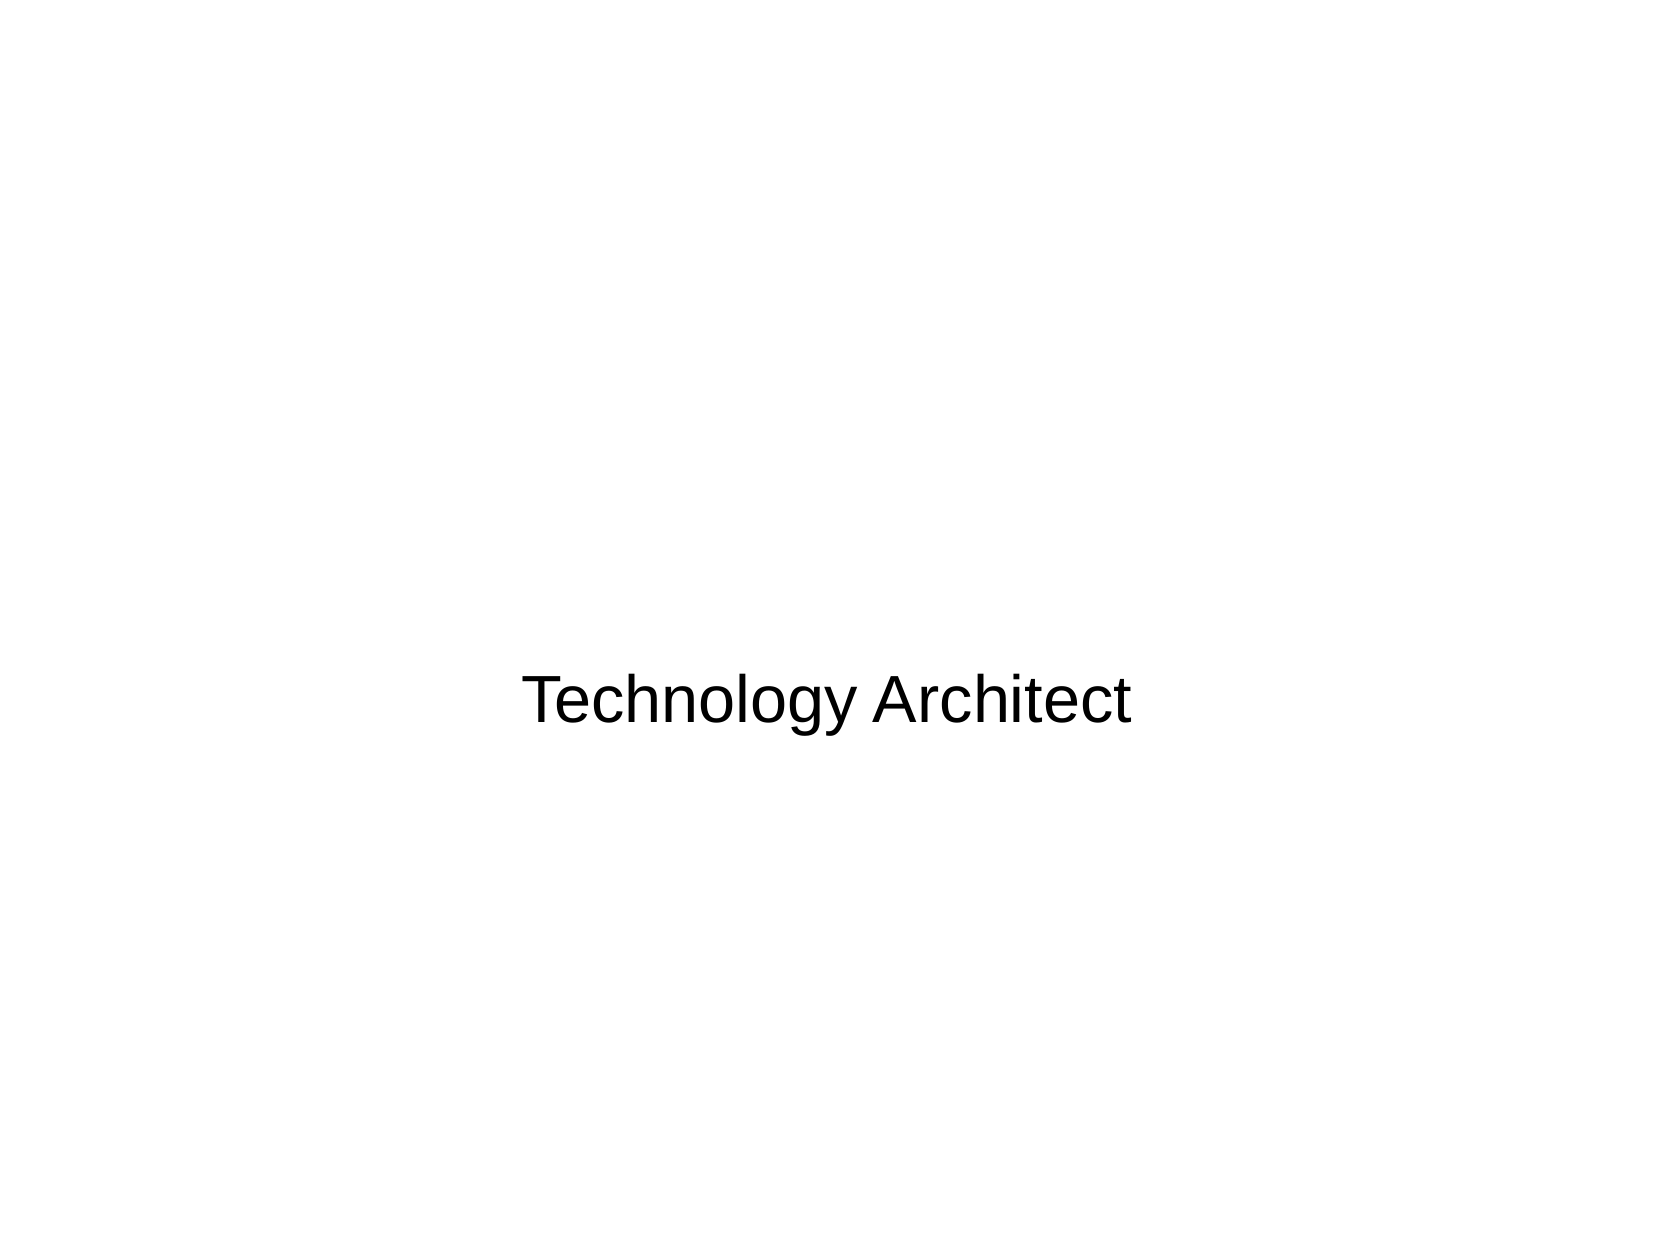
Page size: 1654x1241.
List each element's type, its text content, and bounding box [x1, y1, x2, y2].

subtitle Technology Architect [82, 297, 1571, 1102]
